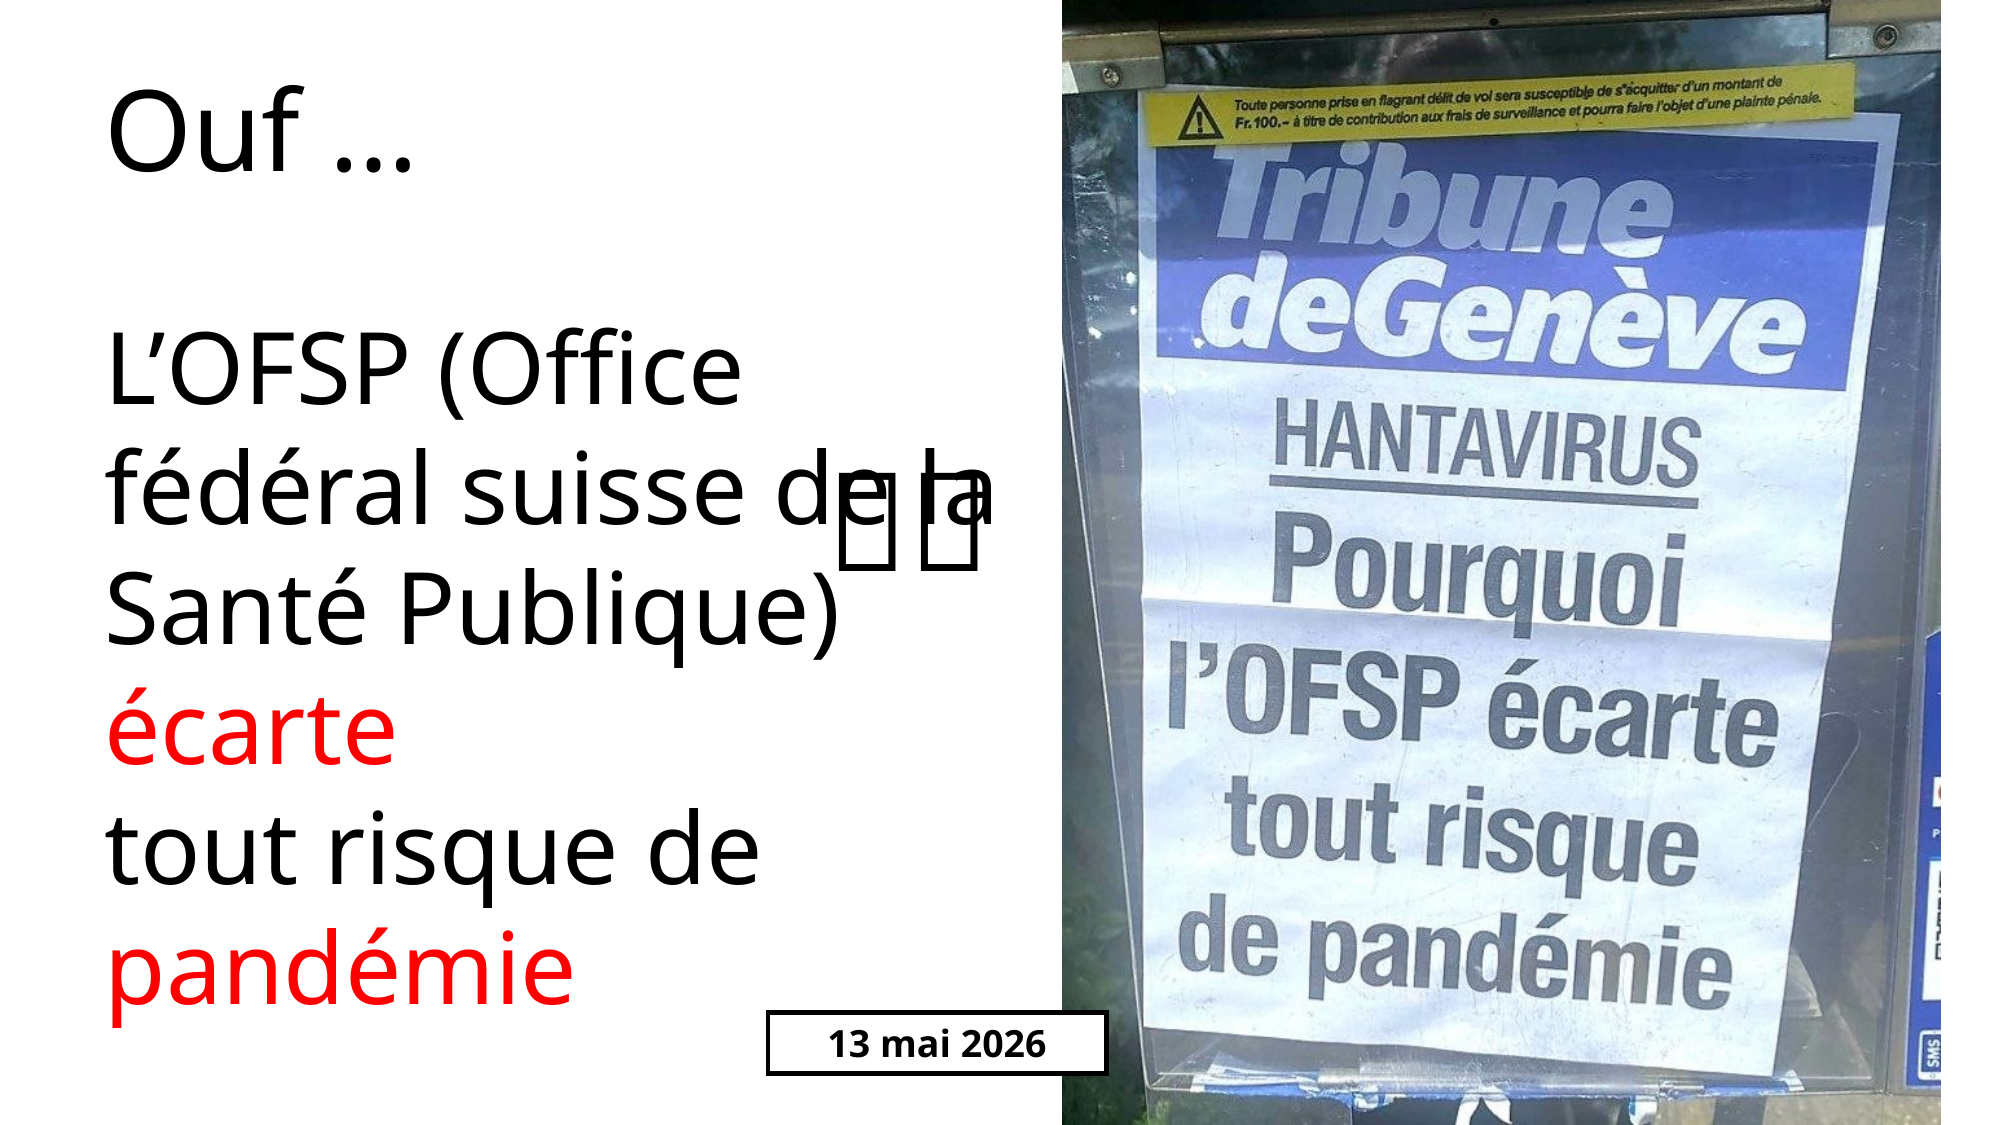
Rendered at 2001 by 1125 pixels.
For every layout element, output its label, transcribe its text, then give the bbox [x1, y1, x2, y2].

text_box L’OFSP (Office fédéral suisse de la Santé Publique) écarte tout risque de pandémie [89, 297, 1062, 919]
text_box 13 mai 2026 [767, 1012, 1107, 1074]
picture [1062, 0, 1941, 1125]
text_box Ouf … [89, 51, 968, 204]
text_box 🇨🇭 [811, 426, 1020, 608]
